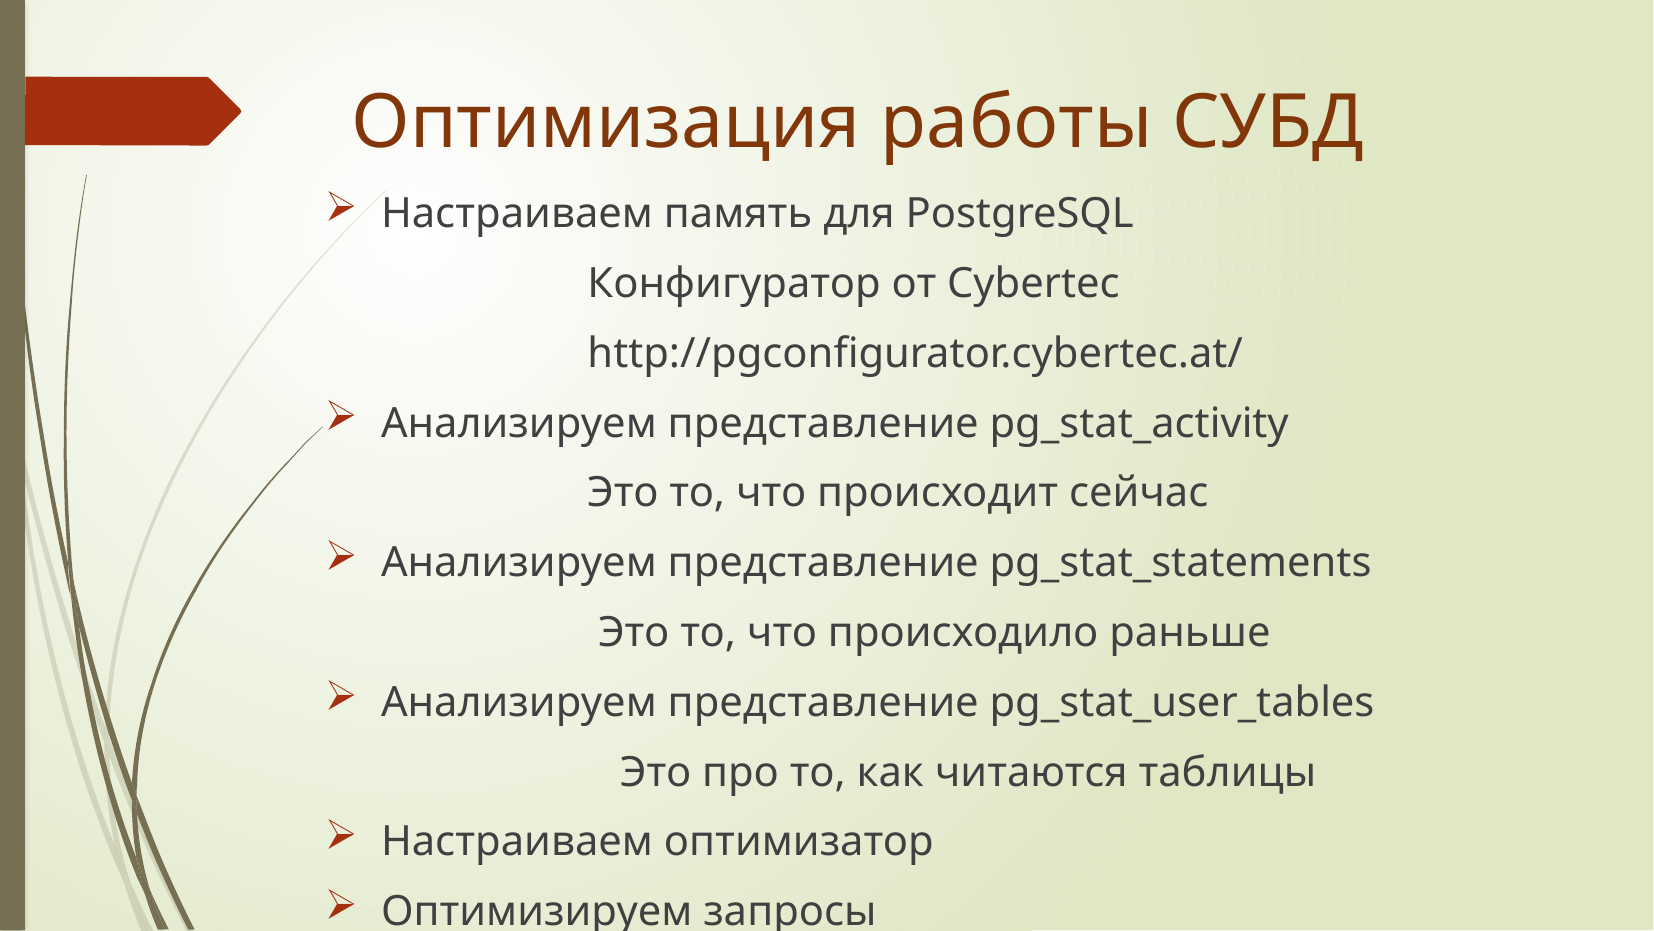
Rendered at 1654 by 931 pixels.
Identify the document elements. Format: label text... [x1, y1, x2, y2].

title Оптимизация работы СУБД [351, 59, 1561, 178]
text_box Настраиваем память для PostgreSQL Конфигуратор от Cybertec http://pgconfigurator.cybertec.at/ Анализируем представление pg_stat_activity Это то, что происходит сейчас Анализируем представление pg_stat_statements Это то, что происходило раньше Анализируем представление pg_stat_user_tables Это про то, как читаются таблицы Настраиваем оптимизатор Оптимизируем запросы [324, 183, 1506, 877]
